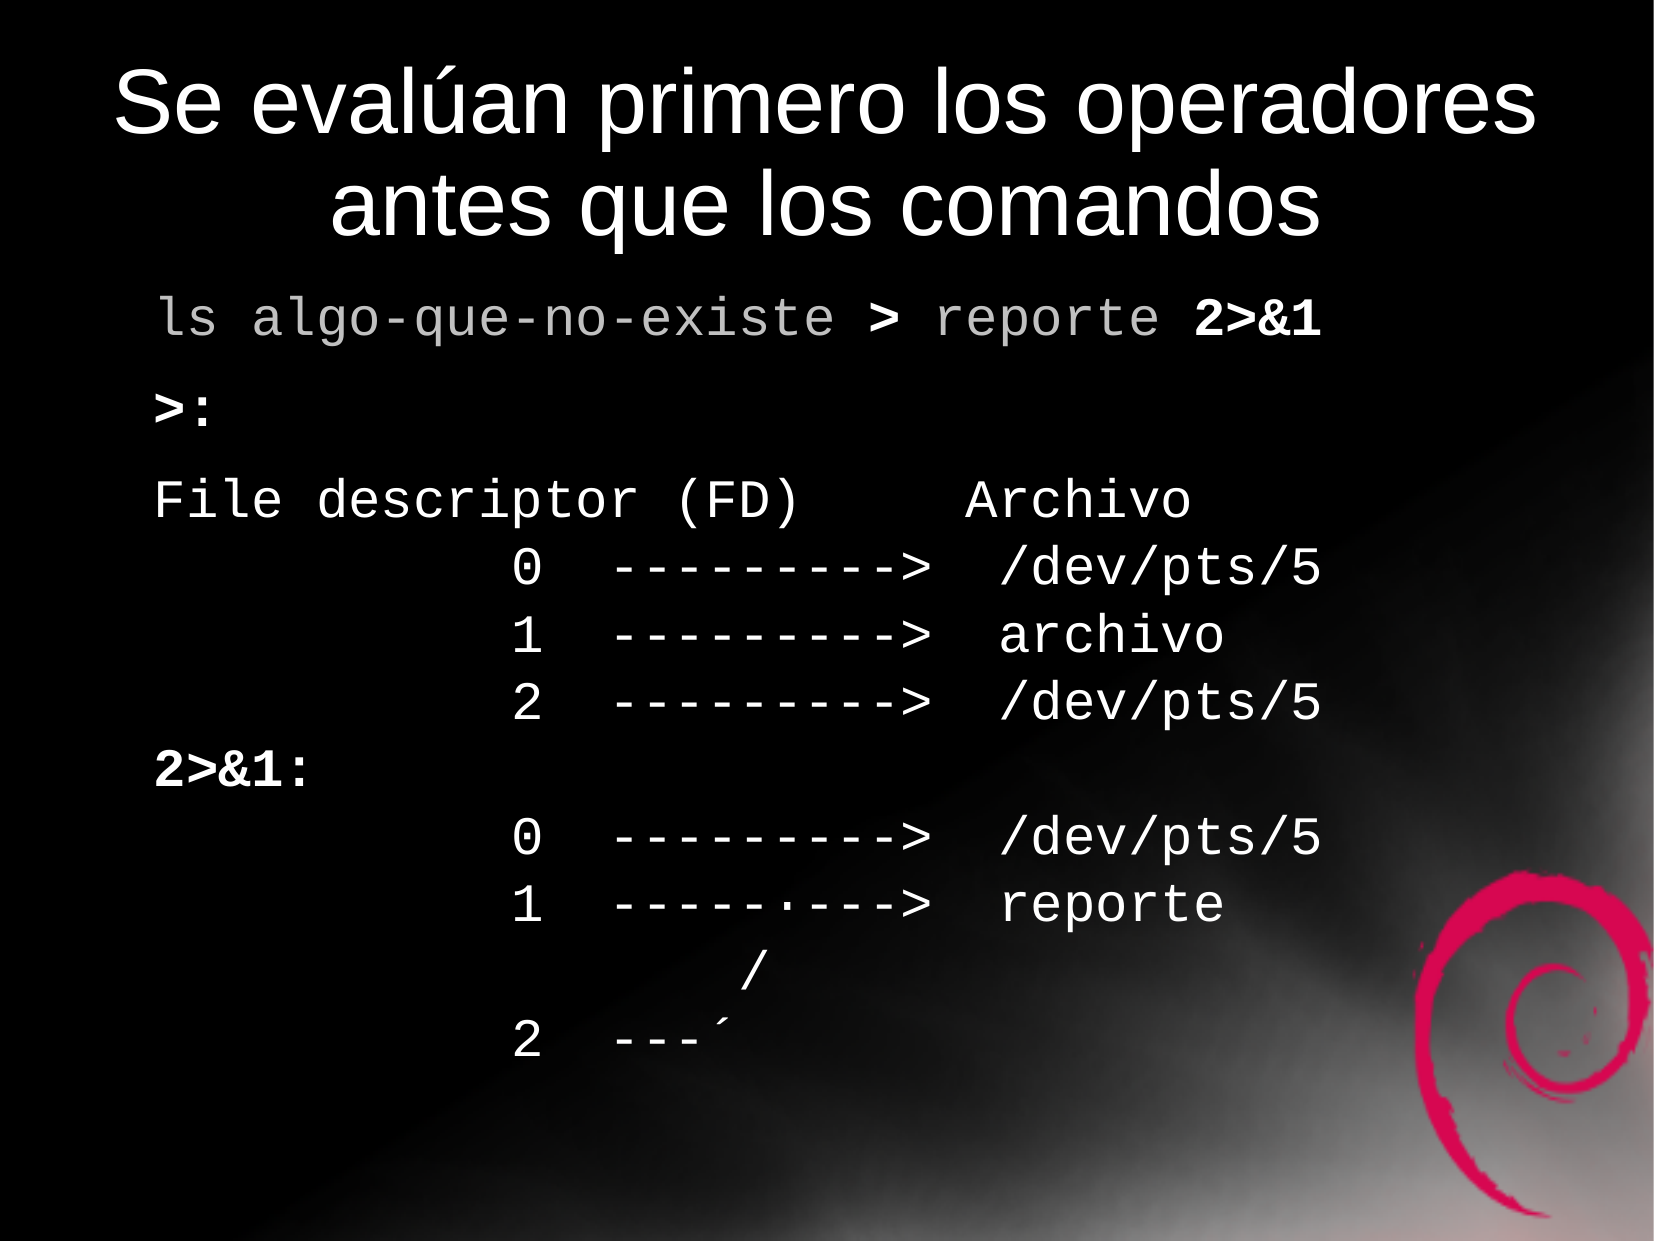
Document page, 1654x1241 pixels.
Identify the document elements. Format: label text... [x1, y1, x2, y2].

picture [0, 0, 1654, 1241]
title Se evalúan primero los operadores antes que los comandos [82, 49, 1571, 257]
list ls algo-que-no-existe > reporte 2>&1 >: File descriptor (FD) Archivo 0 ---------> /dev/pts/5 1 ---------> archivo 2 ---------> /dev/pts/5 2>&1: 0 ---------> /dev/pts/5 1 -----·---> reporte / 2 ---´ [82, 290, 1571, 1134]
